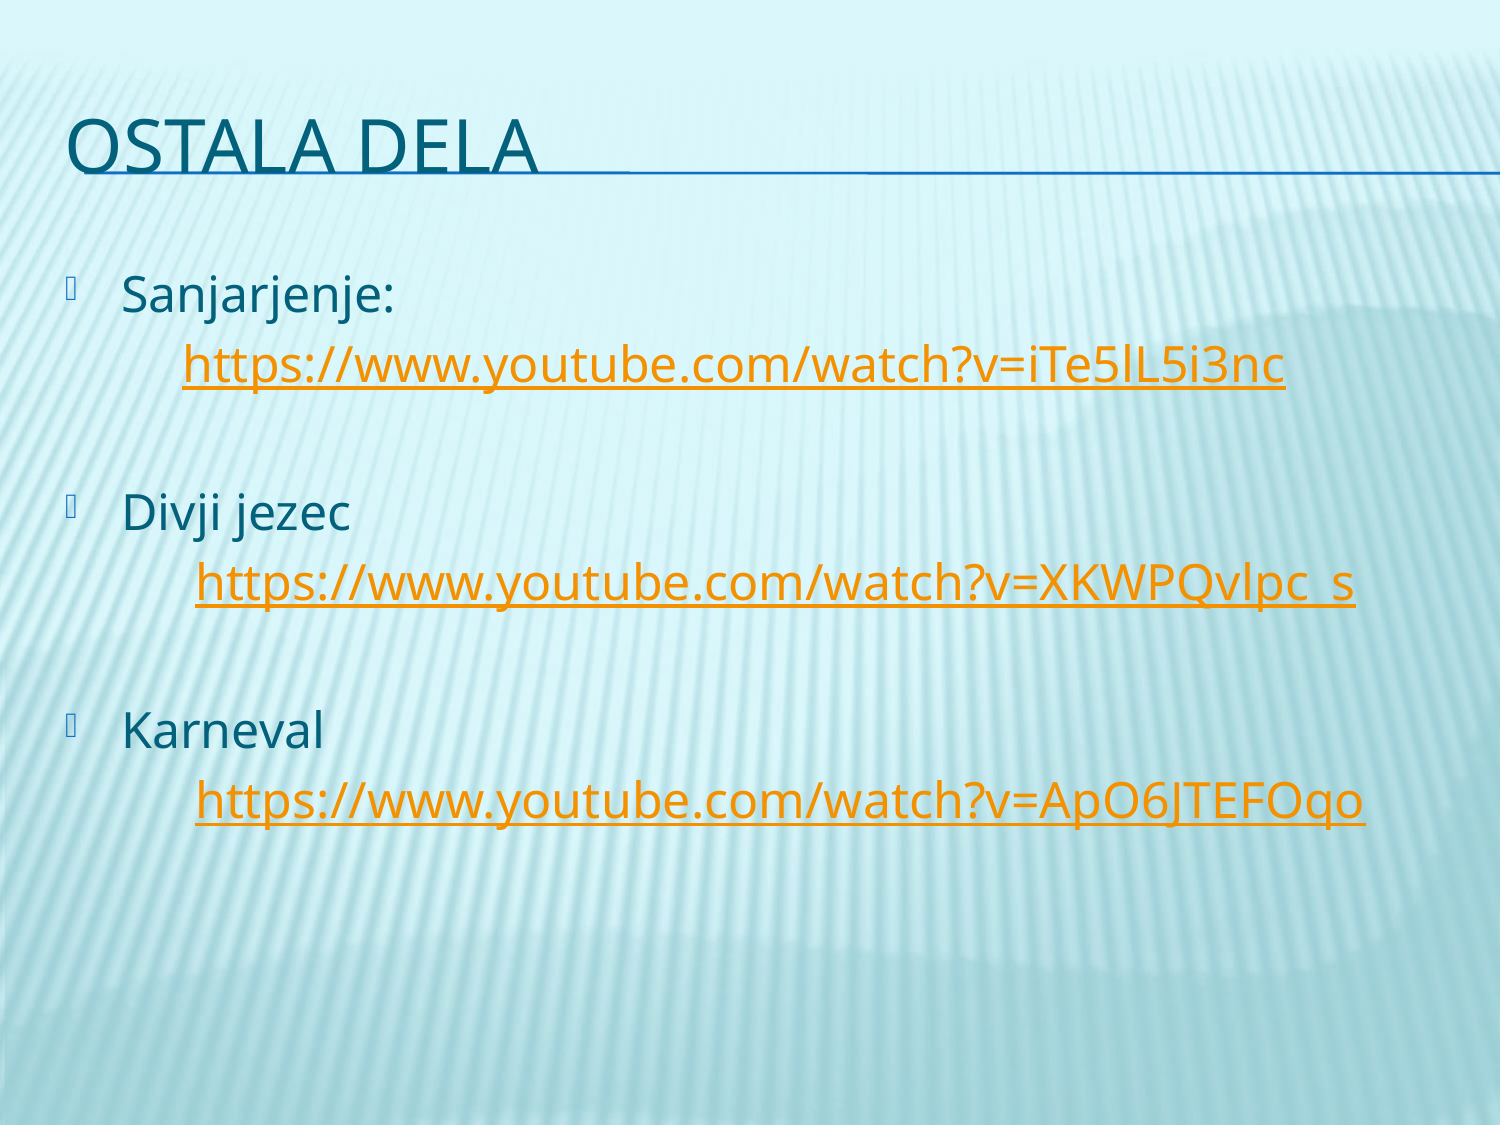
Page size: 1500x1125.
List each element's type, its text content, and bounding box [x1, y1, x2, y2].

list Sanjarjenje: https://www.youtube.com/watch?v=iTe5lL5i3nc Divji jezec https://www.youtube.com/watch?v=XKWPQvlpc_s Karneval https://www.youtube.com/watch?v=ApO6JTEFOqo [50, 254, 1475, 998]
title Ostala dela [50, 75, 1475, 213]
picture [0, 0, 1500, 1125]
